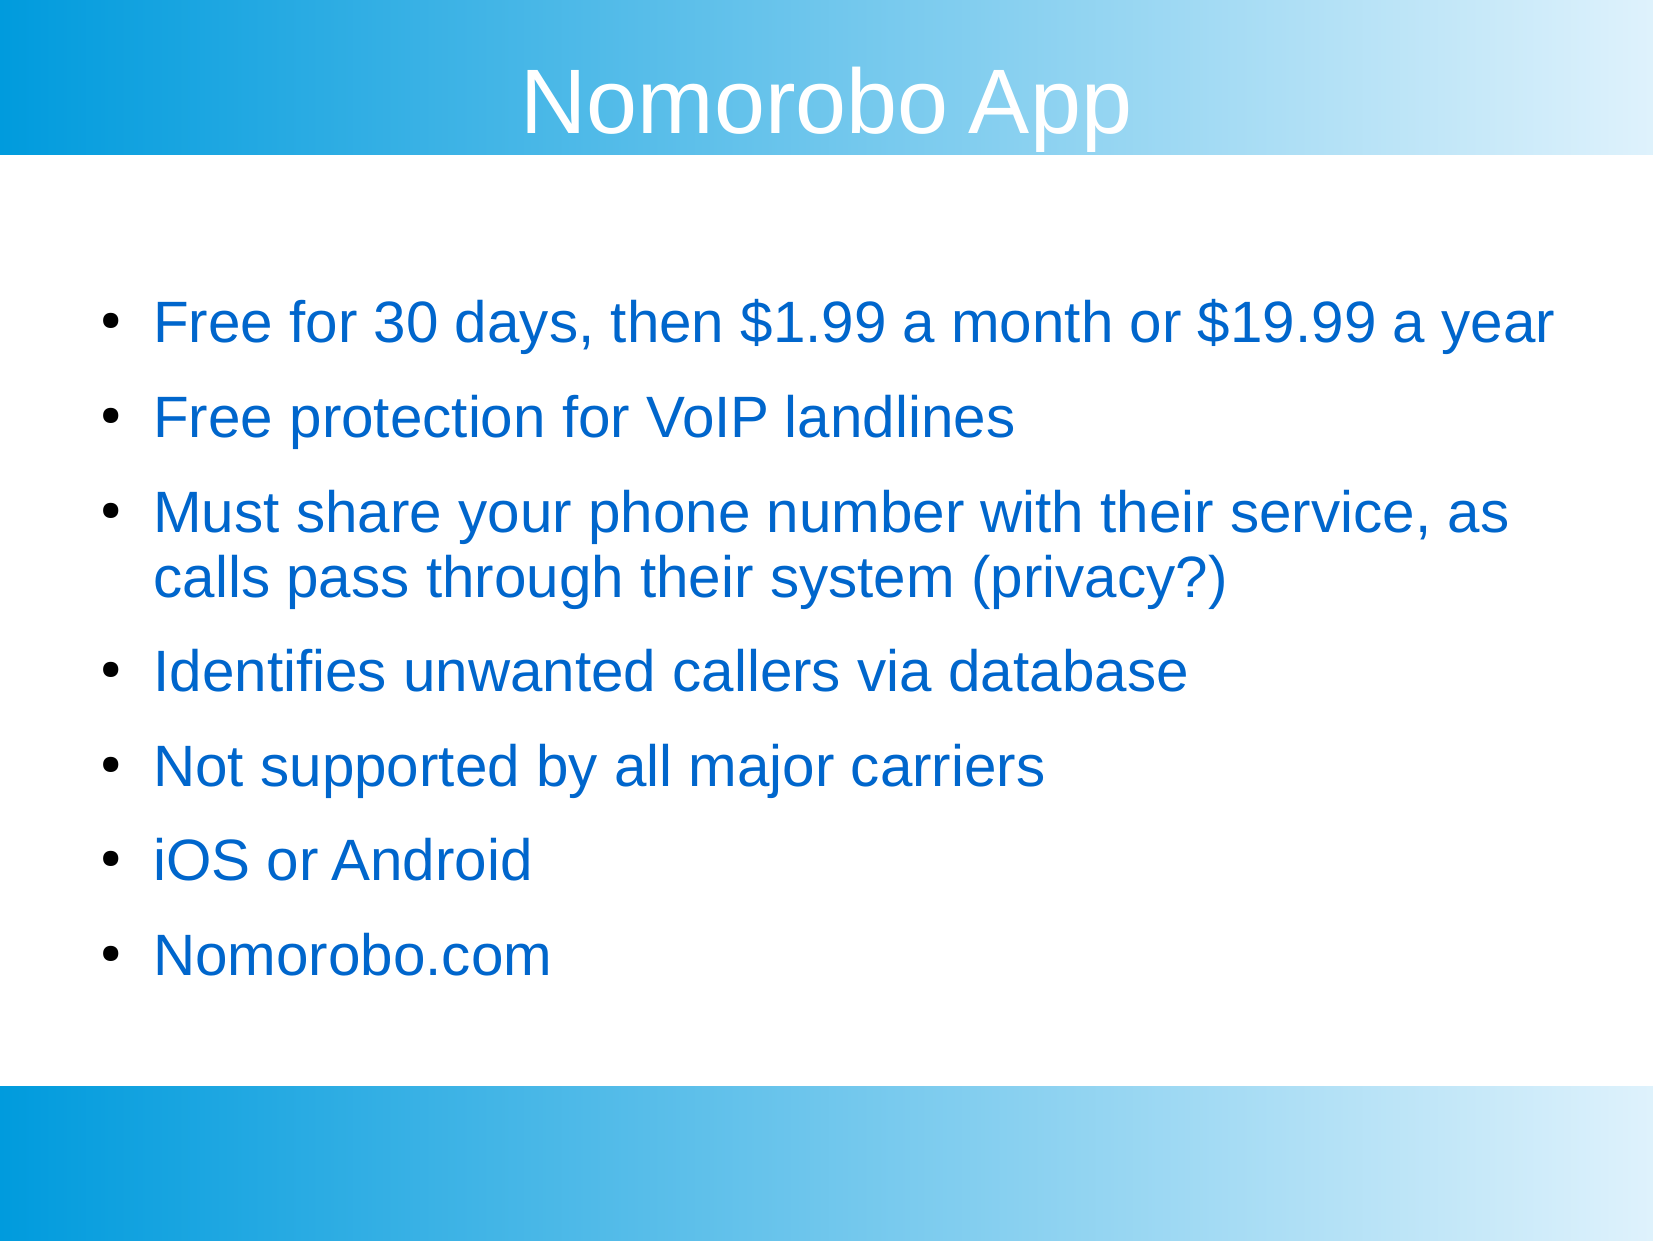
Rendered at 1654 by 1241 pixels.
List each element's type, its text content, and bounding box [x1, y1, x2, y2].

title Nomorobo App [82, 49, 1571, 155]
list Free for 30 days, then $1.99 a month or $19.99 a year Free protection for VoIP landlines Must share your phone number with their service, as calls pass through their system (privacy?) Identifies unwanted callers via database Not supported by all major carriers iOS or Android Nomorobo.com [82, 290, 1571, 1010]
